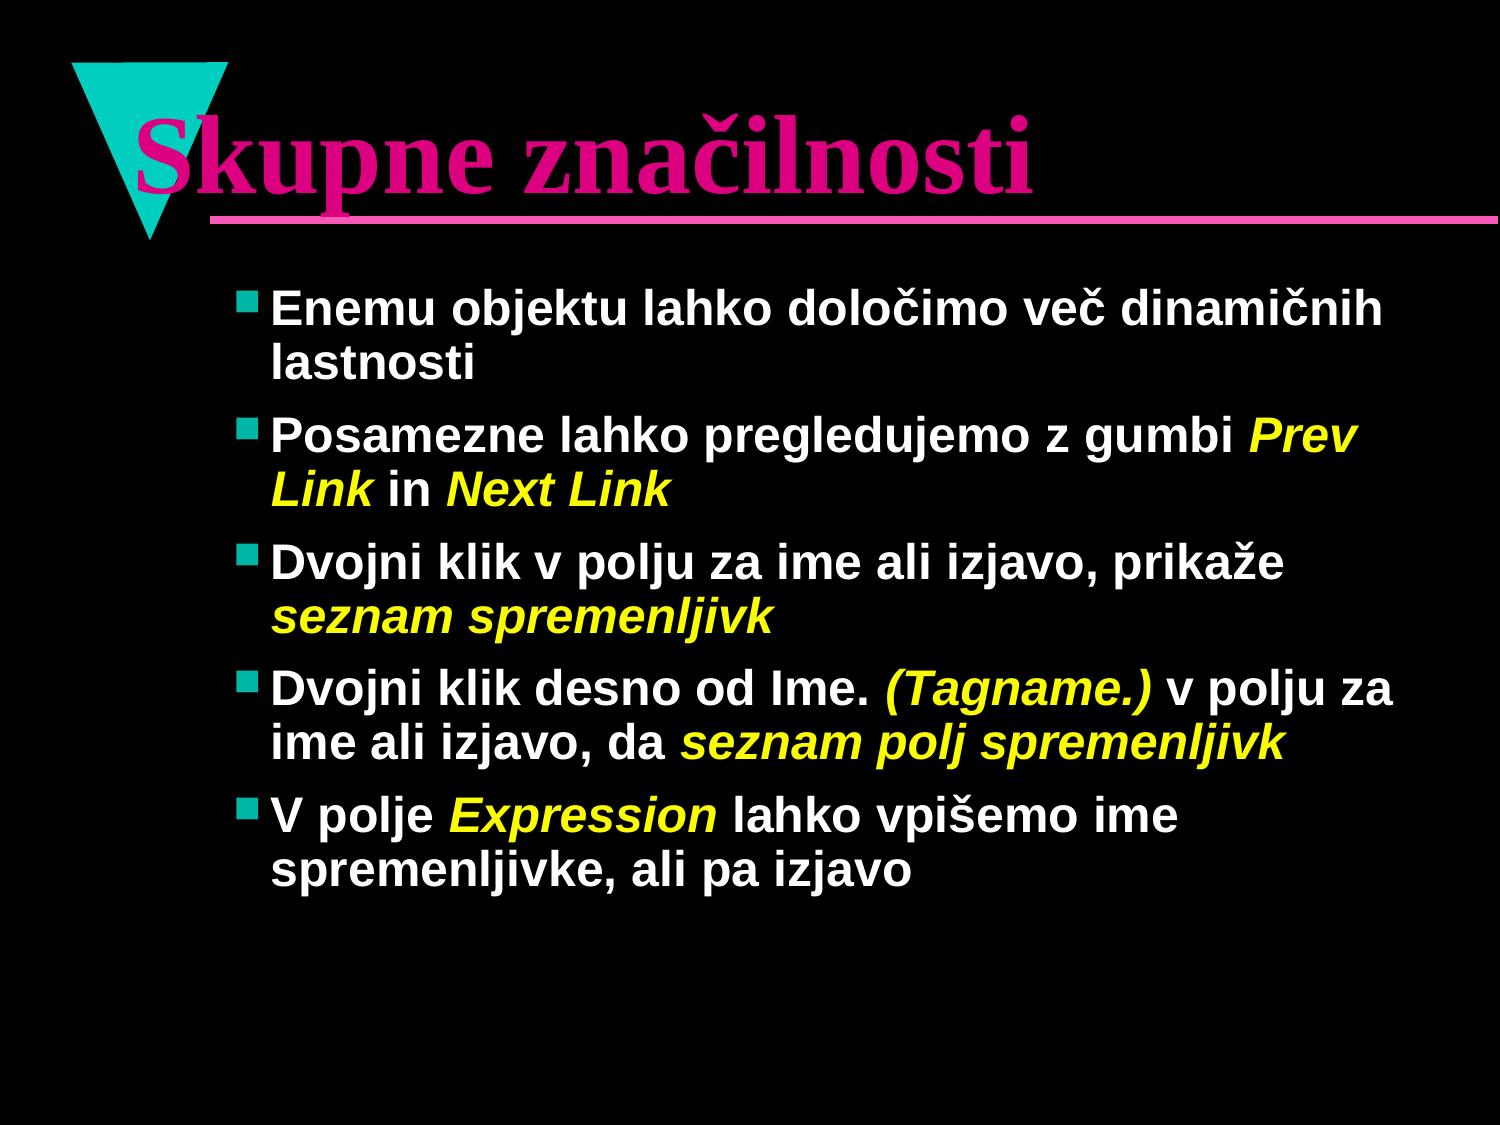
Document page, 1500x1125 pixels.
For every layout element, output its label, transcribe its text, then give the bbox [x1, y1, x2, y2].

title Skupne značilnosti [117, 63, 1500, 251]
list Enemu objektu lahko določimo več dinamičnih lastnosti Posamezne lahko pregledujemo z gumbi Prev Link in Next Link Dvojni klik v polju za ime ali izjavo, prikaže seznam spremenljivk Dvojni klik desno od Ime. (Tagname.) v polju za ime ali izjavo, da seznam polj spremenljivk V polje Expression lahko vpišemo ime spremenljivke, ali pa izjavo [143, 275, 1463, 978]
